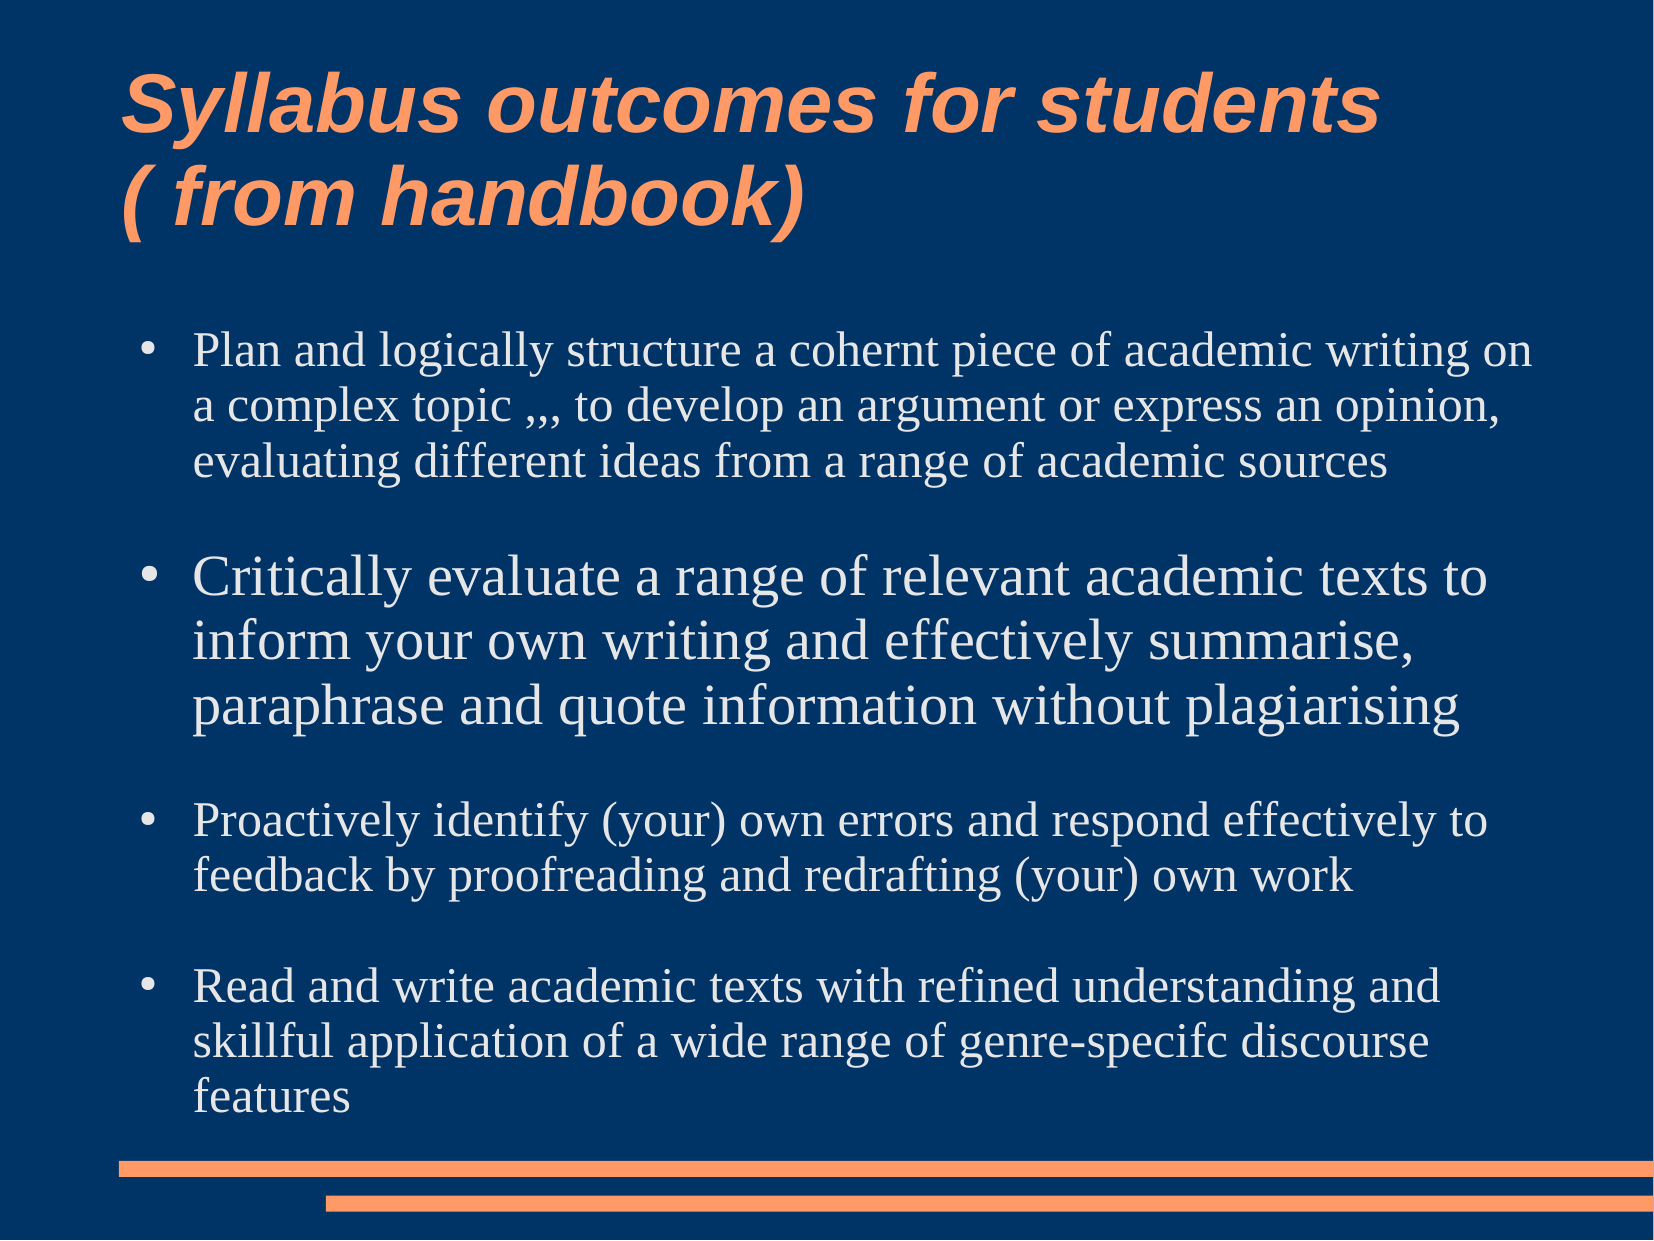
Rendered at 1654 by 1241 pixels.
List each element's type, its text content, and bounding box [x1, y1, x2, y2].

title Syllabus outcomes for students ( from handbook) [121, 46, 1534, 254]
list Plan and logically structure a cohernt piece of academic writing on a complex topic ,,, to develop an argument or express an opinion, evaluating different ideas from a range of academic sources Critically evaluate a range of relevant academic texts to inform your own writing and effectively summarise, paraphrase and quote information without plagiarising Proactively identify (your) own errors and respond effectively to feedback by proofreading and redrafting (your) own work Read and write academic texts with refined understanding and skillful application of a wide range of genre-specifc discourse features [121, 322, 1561, 1138]
